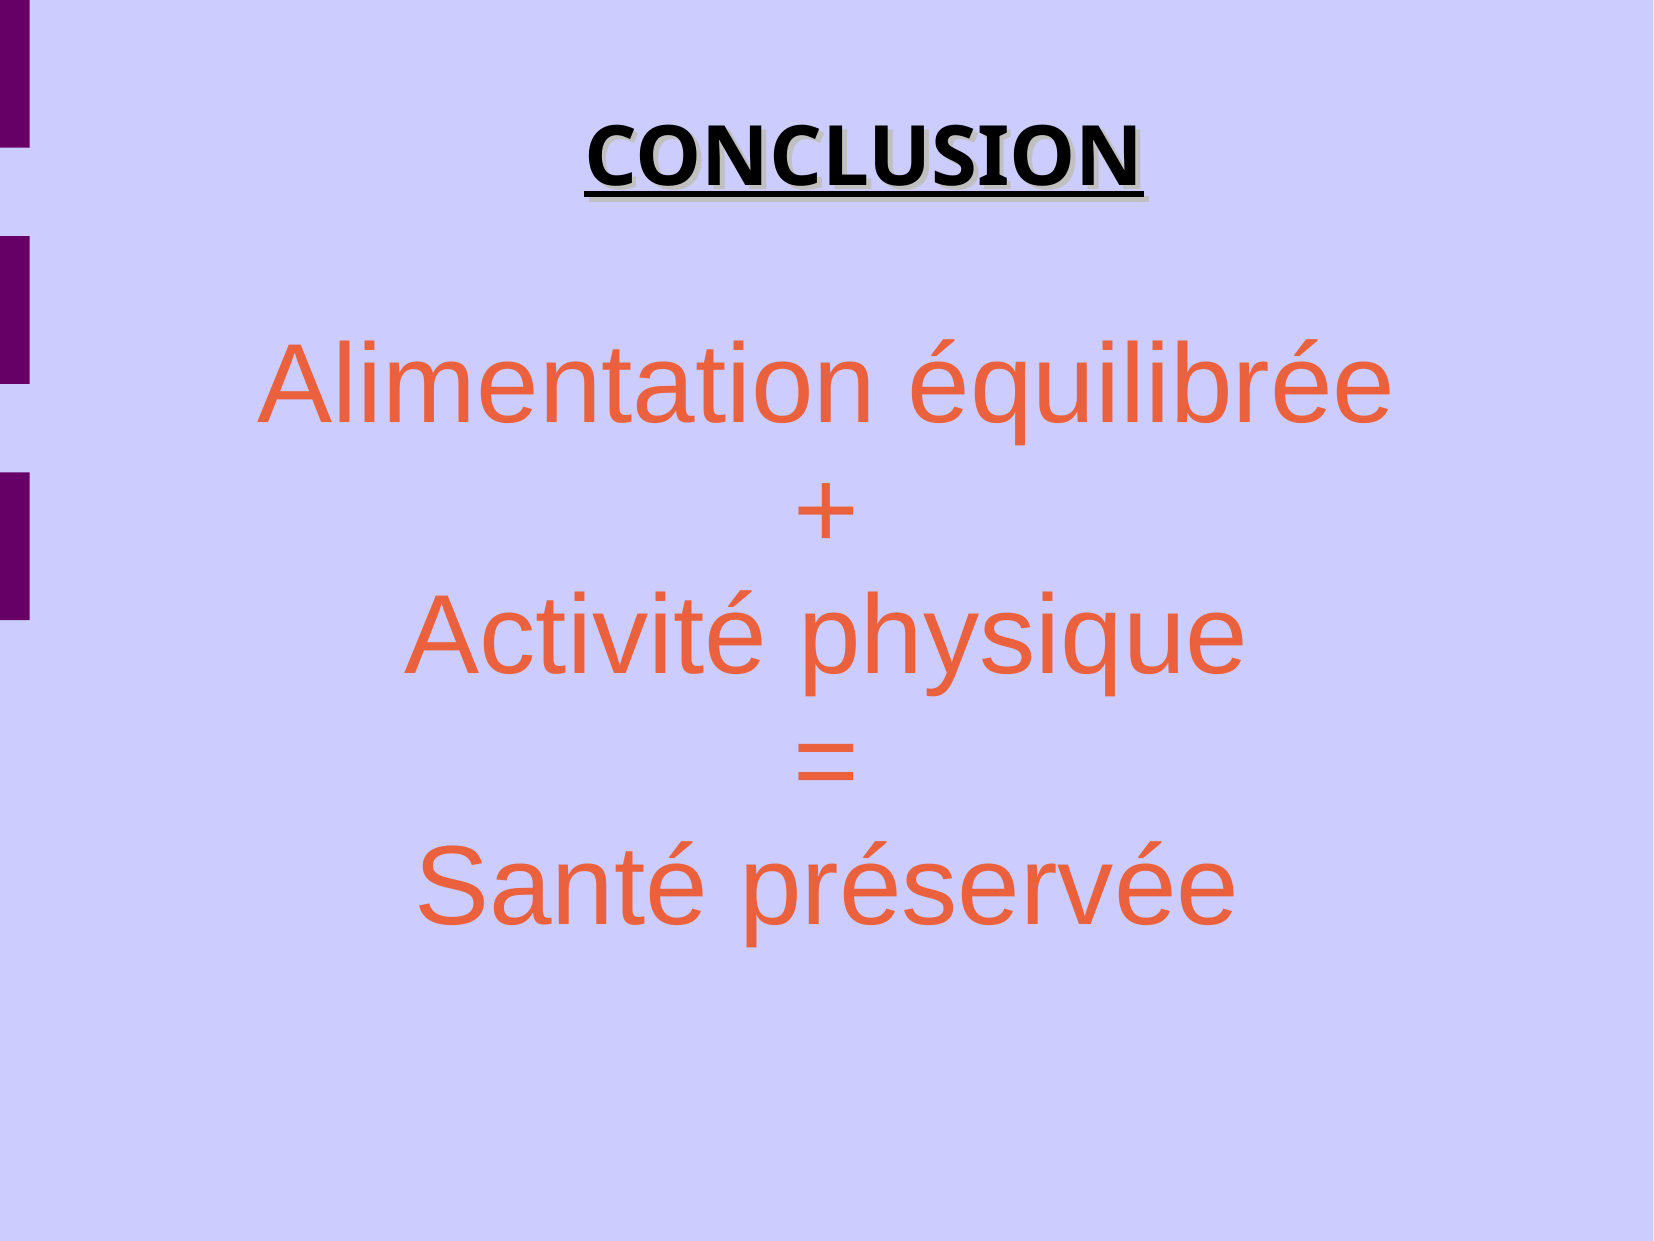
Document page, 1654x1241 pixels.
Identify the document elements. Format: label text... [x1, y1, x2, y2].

text_box [0, 0, 30, 148]
text_box [0, 236, 237, 1241]
text_box Alimentation équilibrée + Activité physique = Santé préservée [0, 0, 1654, 1241]
text_box CONCLUSION [569, 88, 1182, 220]
